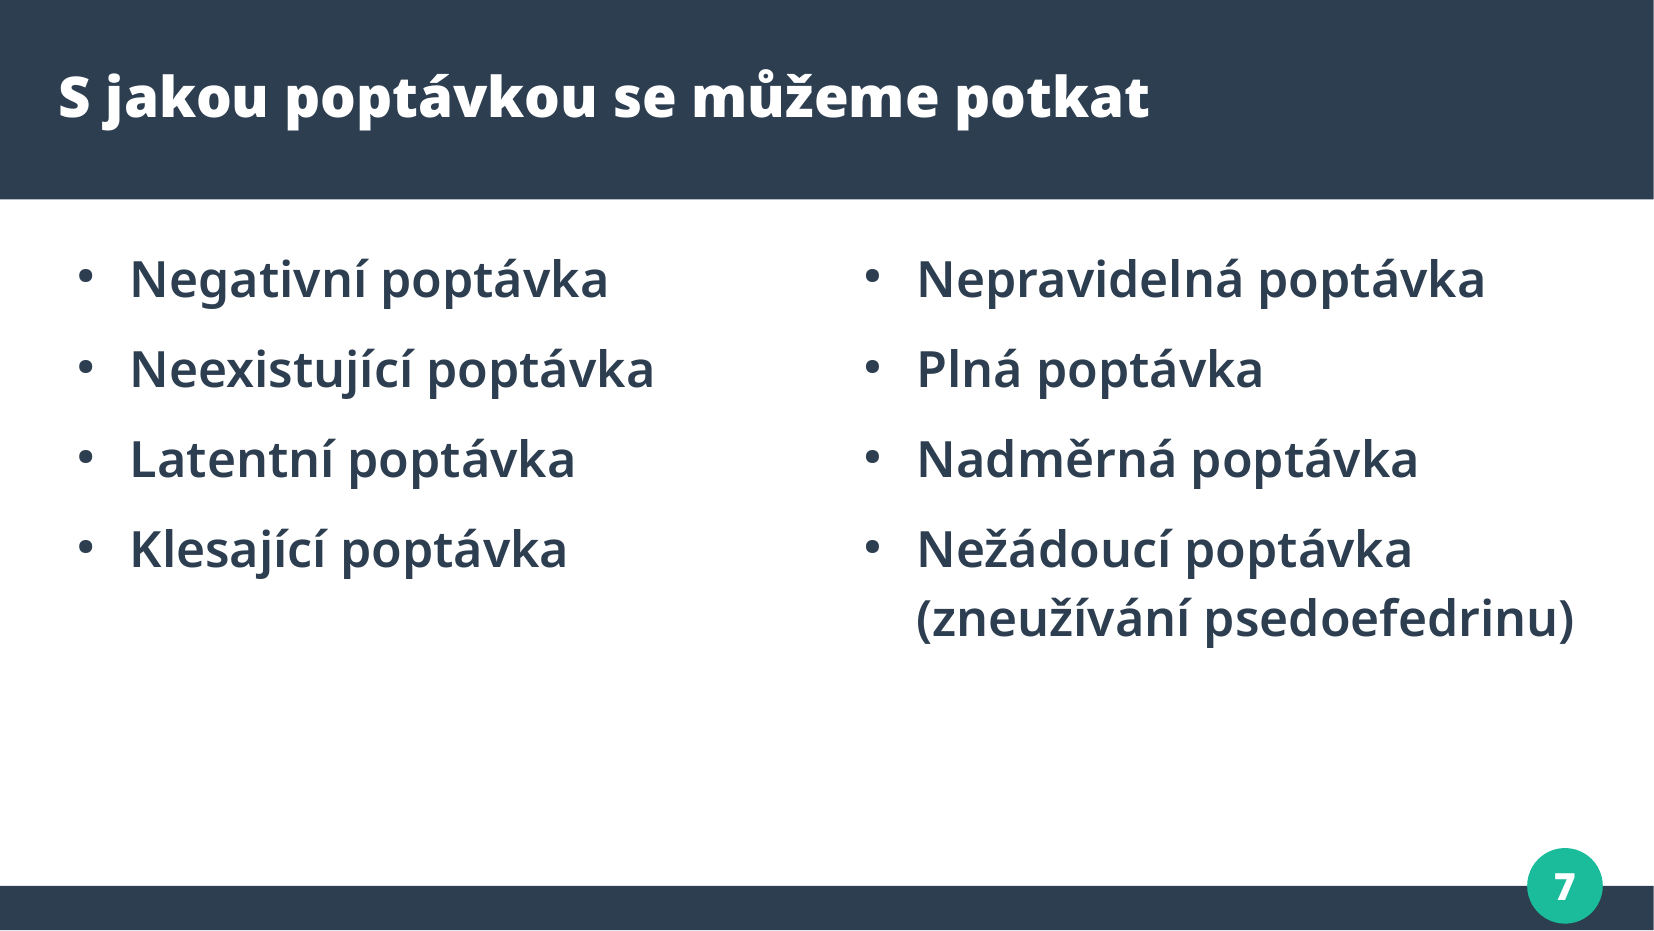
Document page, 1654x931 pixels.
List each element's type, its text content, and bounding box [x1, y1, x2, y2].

title S jakou poptávkou se můžeme potkat [59, 37, 1595, 155]
list Nepravidelná poptávka Plná poptávka Nadměrná poptávka Nežádoucí poptávka (zneužívání psedoefedrinu) [845, 243, 1596, 864]
list Negativní poptávka Neexistující poptávka Latentní poptávka Klesající poptávka [59, 243, 809, 864]
